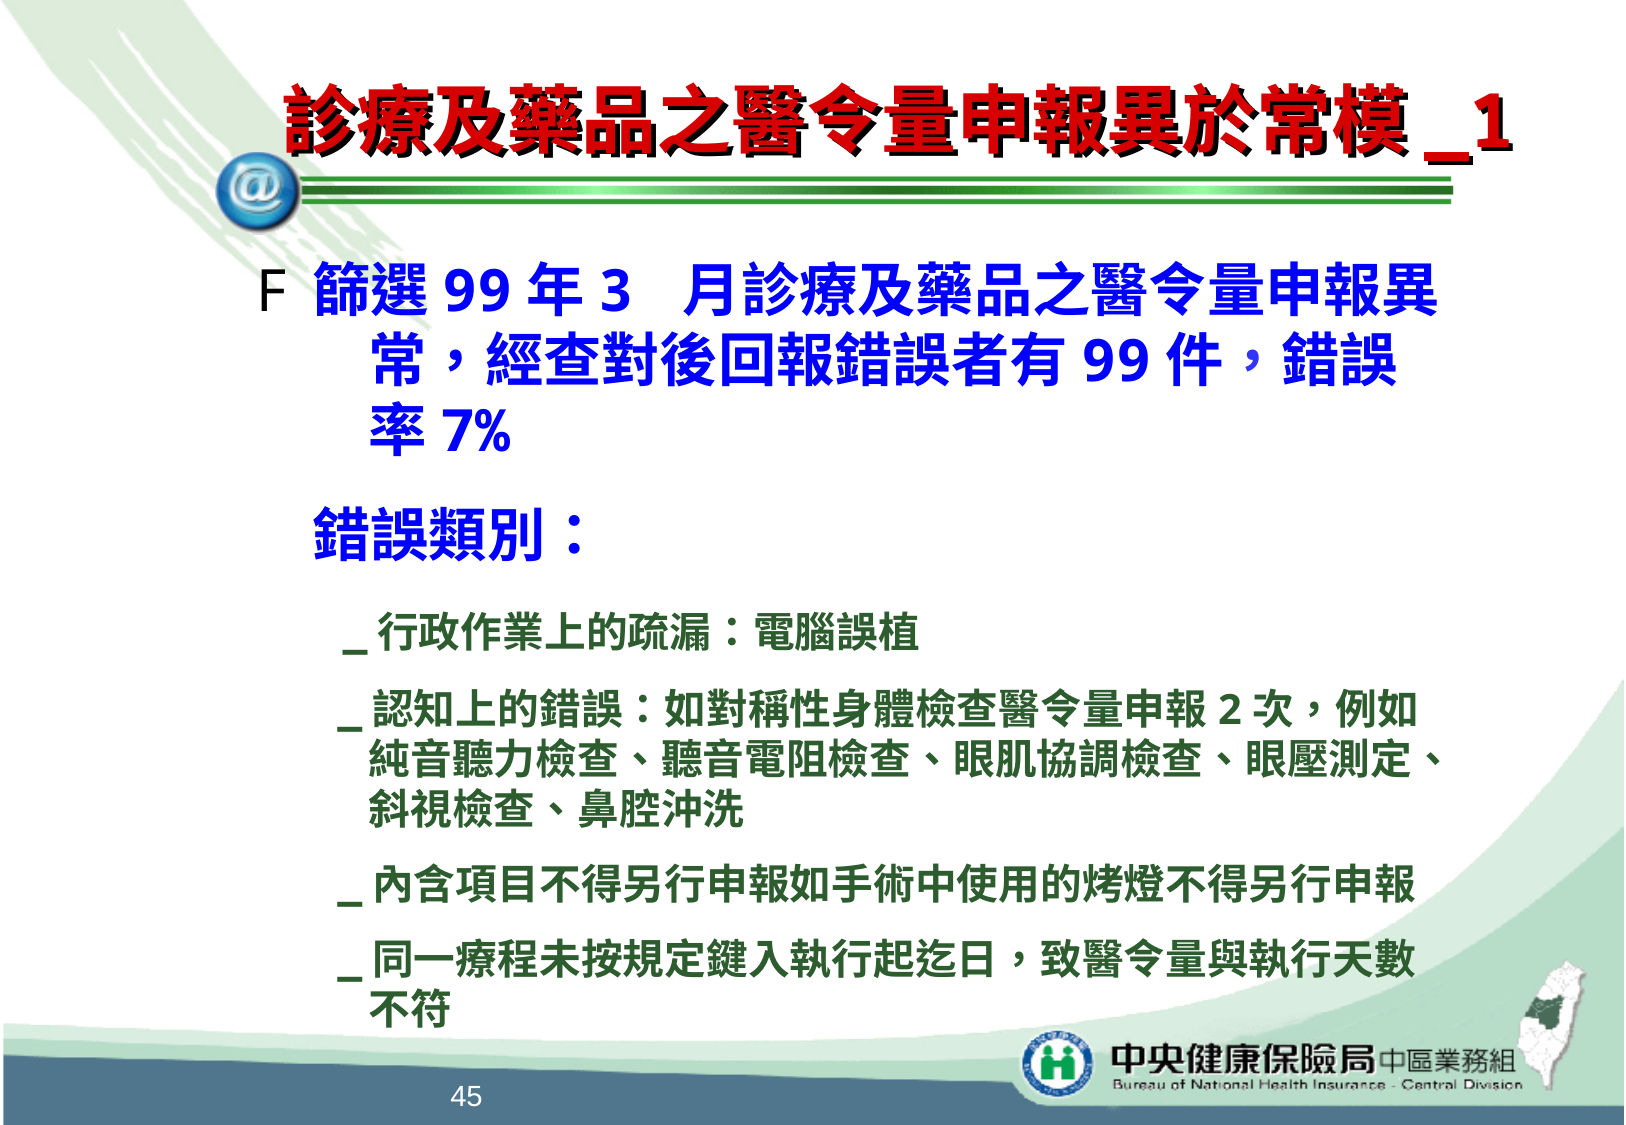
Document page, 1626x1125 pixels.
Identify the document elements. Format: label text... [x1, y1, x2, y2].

list 篩選99年3 月診療及藥品之醫令量申報異常，經查對後回報錯誤者有99件，錯誤率7% 錯誤類別： _行政作業上的疏漏：電腦誤植 _認知上的錯誤：如對稱性身體檢查醫令量申報2次，例如純音聽力檢查、聽音電阻檢查、眼肌協調檢查、眼壓測定、斜視檢查、鼻腔沖洗 _內含項目不得另行申報如手術中使用的烤燈不得另行申報 _同一療程未按規定鍵入執行起迄日，致醫令量與執行天數不符 [241, 246, 1460, 1034]
text_box [435, 1065, 815, 1125]
title 診療及藥品之醫令量申報異於常模_1 [198, 23, 1598, 211]
